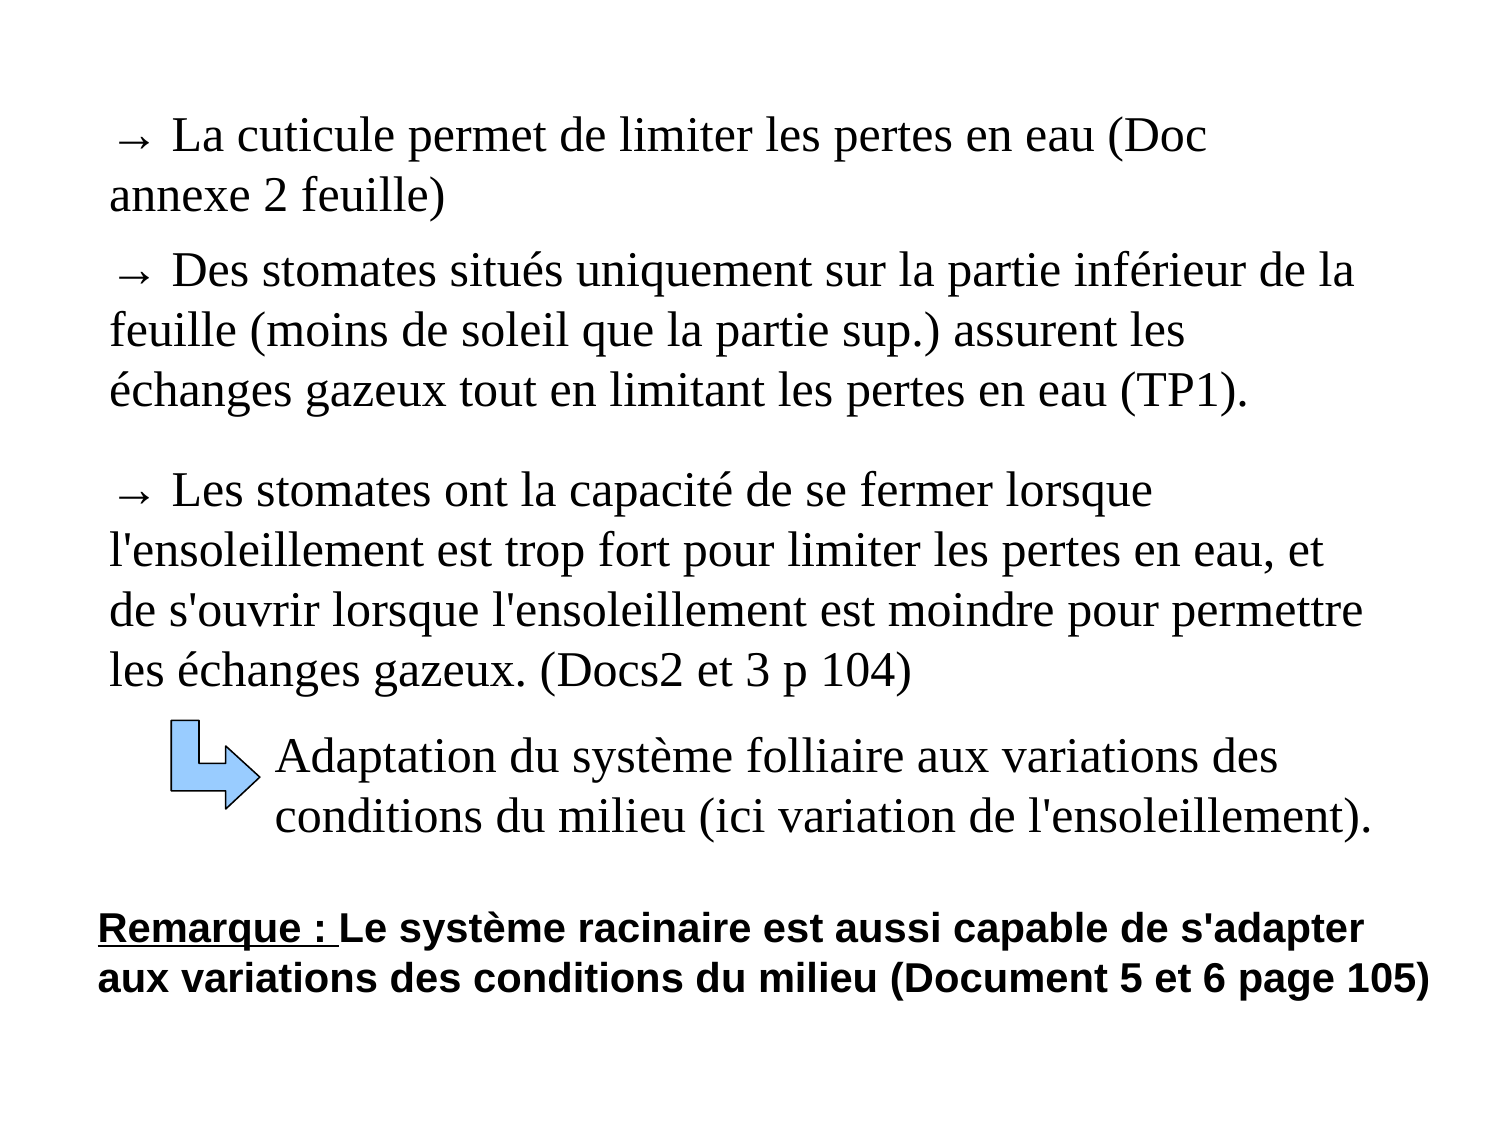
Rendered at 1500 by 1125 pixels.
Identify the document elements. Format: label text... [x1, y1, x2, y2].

text_box → La cuticule permet de limiter les pertes en eau (Doc annexe 2 feuille) [94, 94, 1371, 229]
text_box [171, 720, 259, 809]
text_box Remarque : Le système racinaire est aussi capable de s'adapter aux variations des conditions du milieu (Document 5 et 6 page 105) [82, 893, 1453, 1075]
text_box → Des stomates situés uniquement sur la partie inférieur de la feuille (moins de soleil que la partie sup.) assurent les échanges gazeux tout en limitant les pertes en eau (TP1). [94, 229, 1394, 425]
text_box Adaptation du système folliaire aux variations des conditions du milieu (ici variation de l'ensoleillement). [259, 715, 1394, 851]
text_box → Les stomates ont la capacité de se fermer lorsque l'ensoleillement est trop fort pour limiter les pertes en eau, et de s'ouvrir lorsque l'ensoleillement est moindre pour permettre les échanges gazeux. (Docs2 et 3 p 104) [94, 448, 1394, 704]
